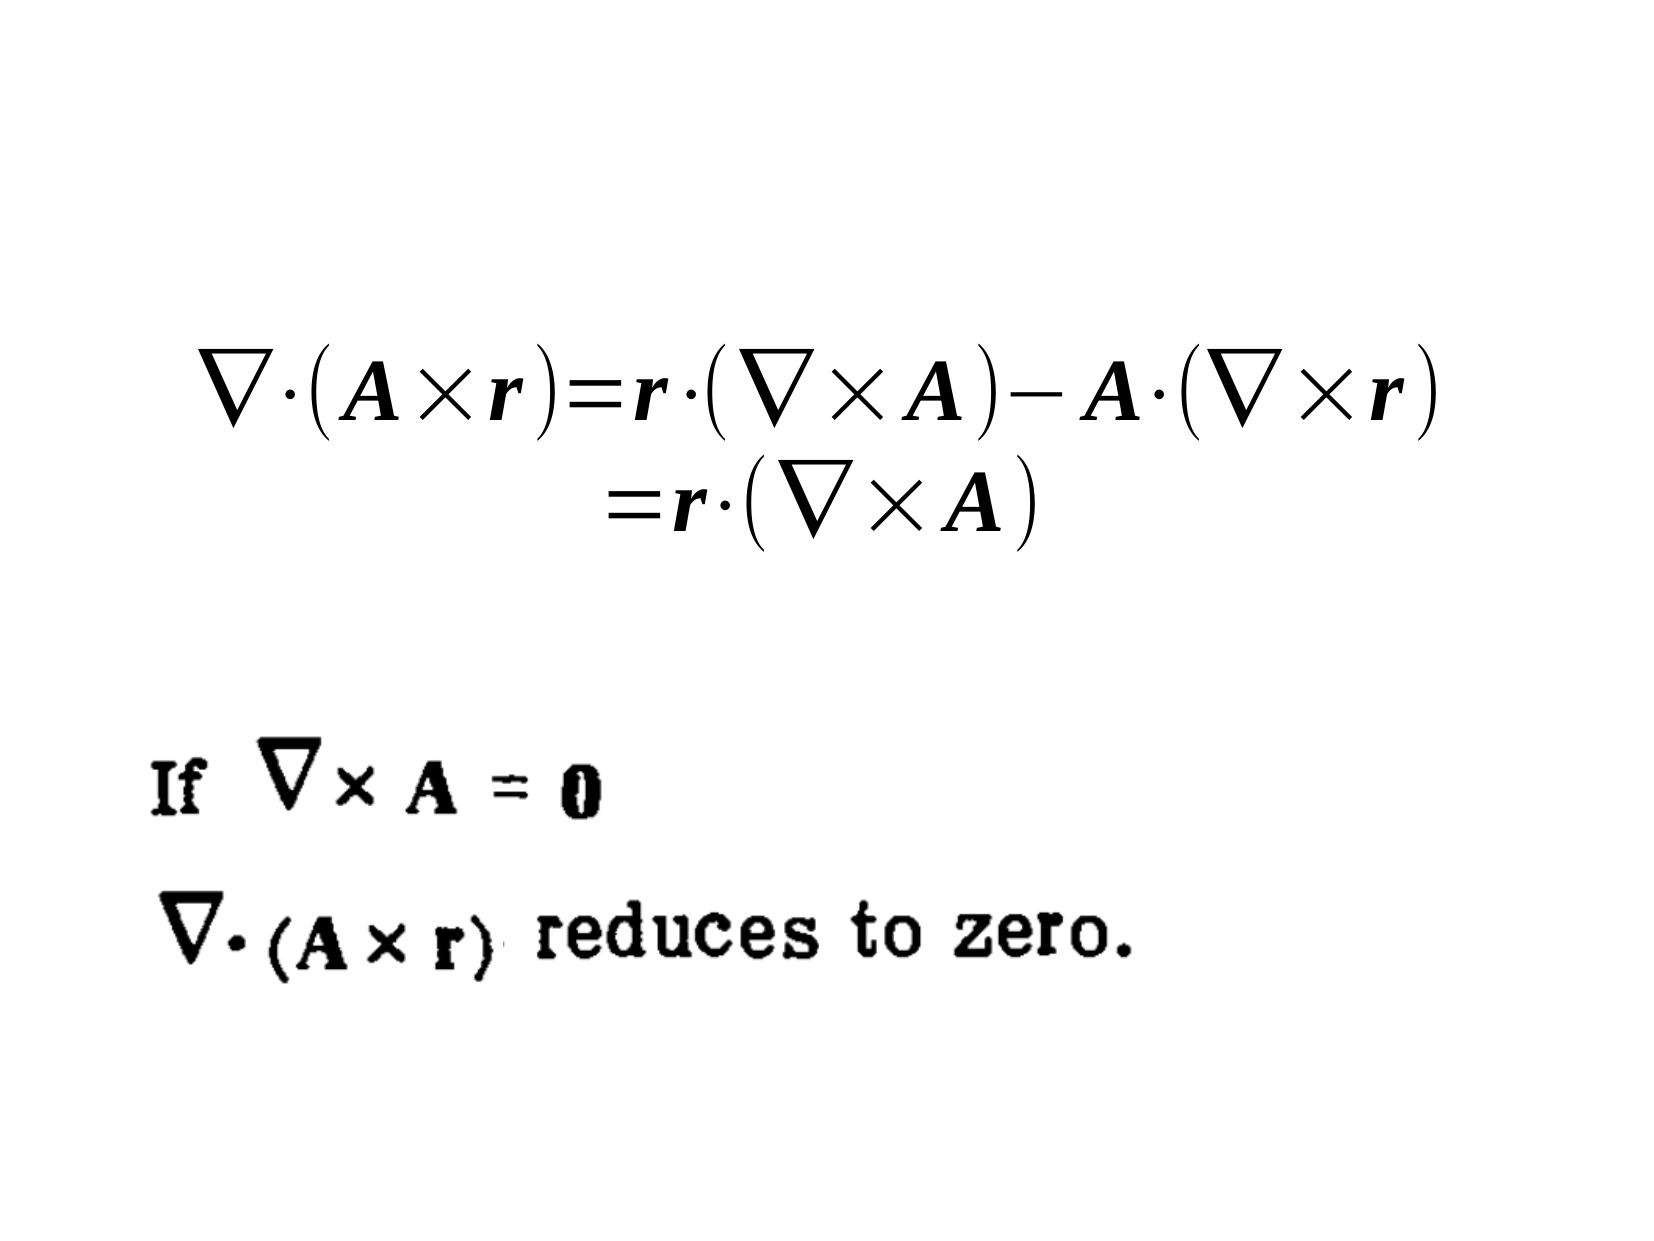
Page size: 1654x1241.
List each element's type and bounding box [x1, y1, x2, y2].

chart [170, 337, 1465, 556]
picture [141, 852, 1146, 1004]
picture [129, 715, 622, 839]
